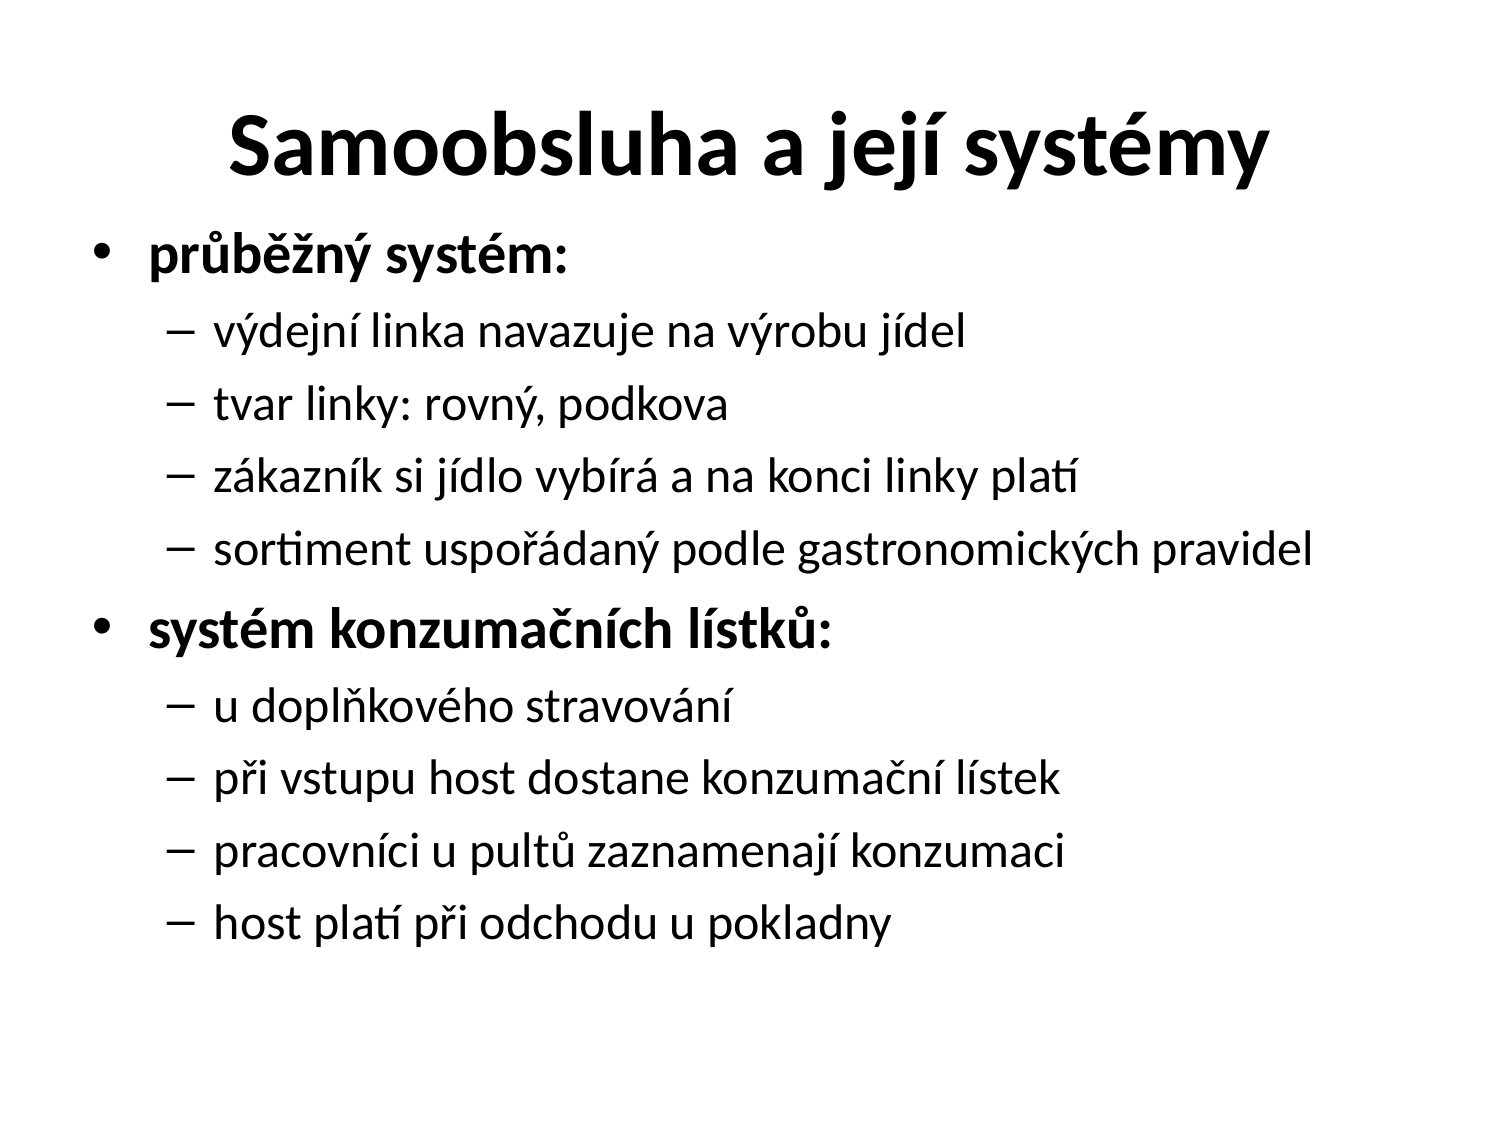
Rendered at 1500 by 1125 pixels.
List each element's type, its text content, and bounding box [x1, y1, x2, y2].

title Samoobsluha a její systémy [75, 45, 1426, 233]
list průběžný systém: výdejní linka navazuje na výrobu jídel tvar linky: rovný, podkova zákazník si jídlo vybírá a na konci linky platí sortiment uspořádaný podle gastronomických pravidel systém konzumačních lístků: u doplňkového stravování při vstupu host dostane konzumační lístek pracovníci u pultů zaznamenají konzumaci host platí při odchodu u pokladny [76, 207, 1427, 1125]
